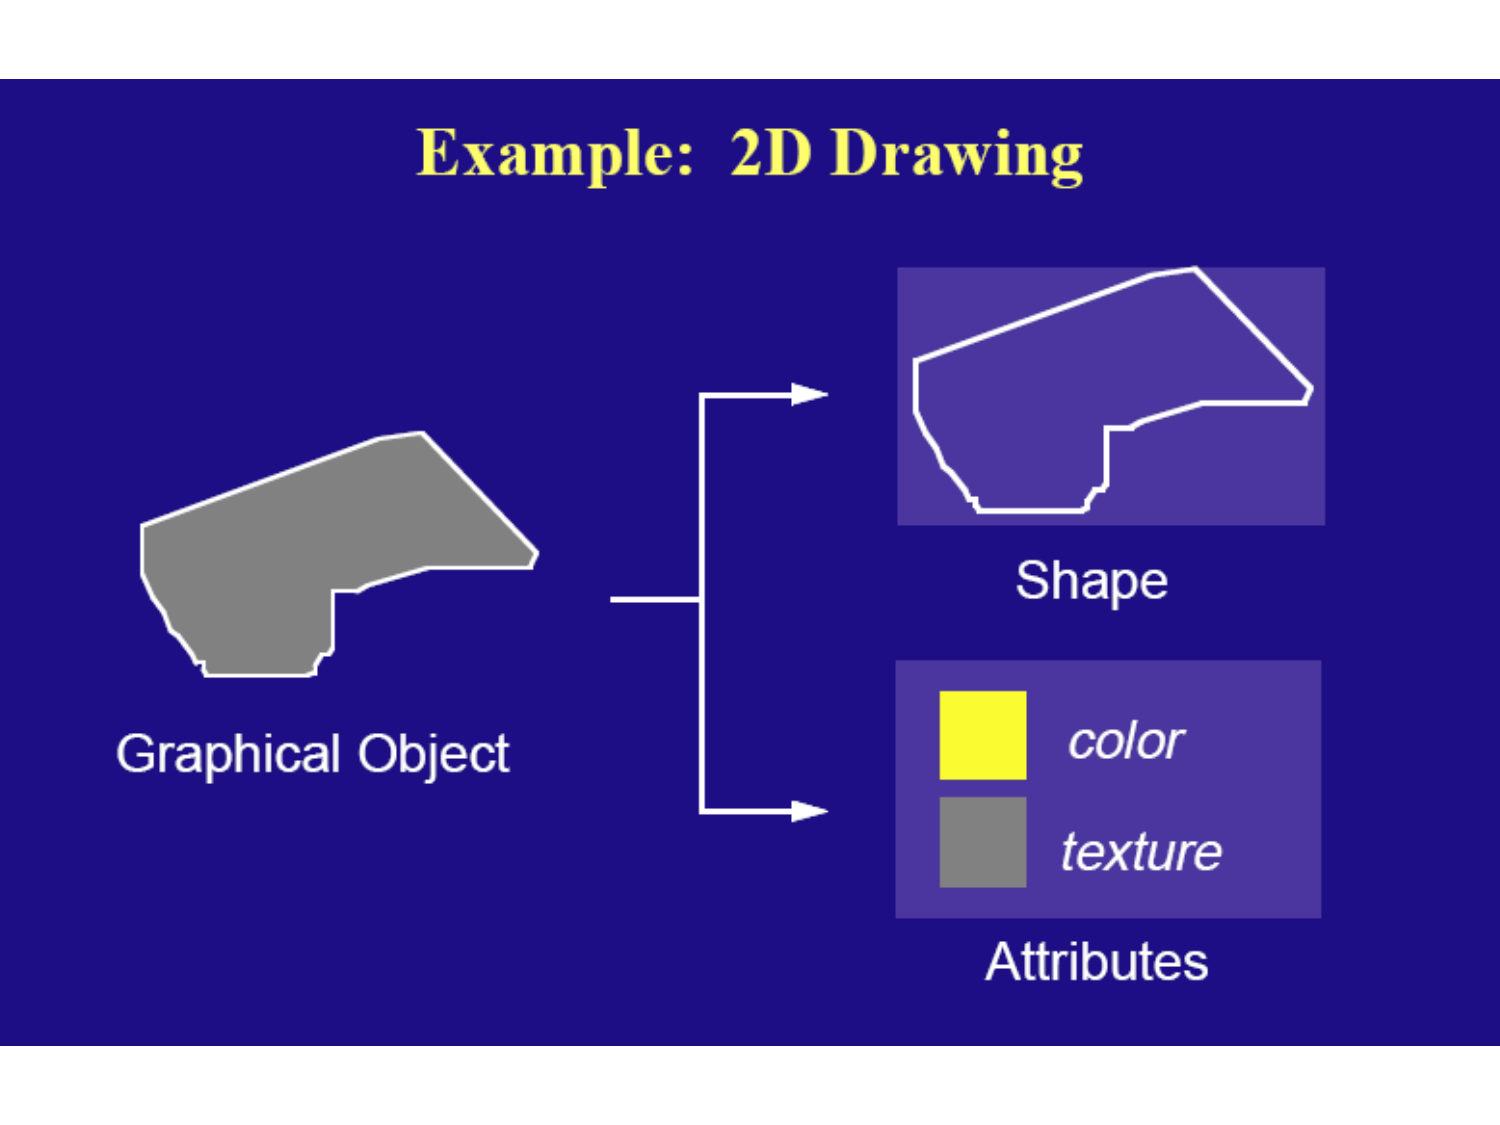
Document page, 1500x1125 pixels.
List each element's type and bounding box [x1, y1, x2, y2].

picture [0, 79, 1500, 1046]
